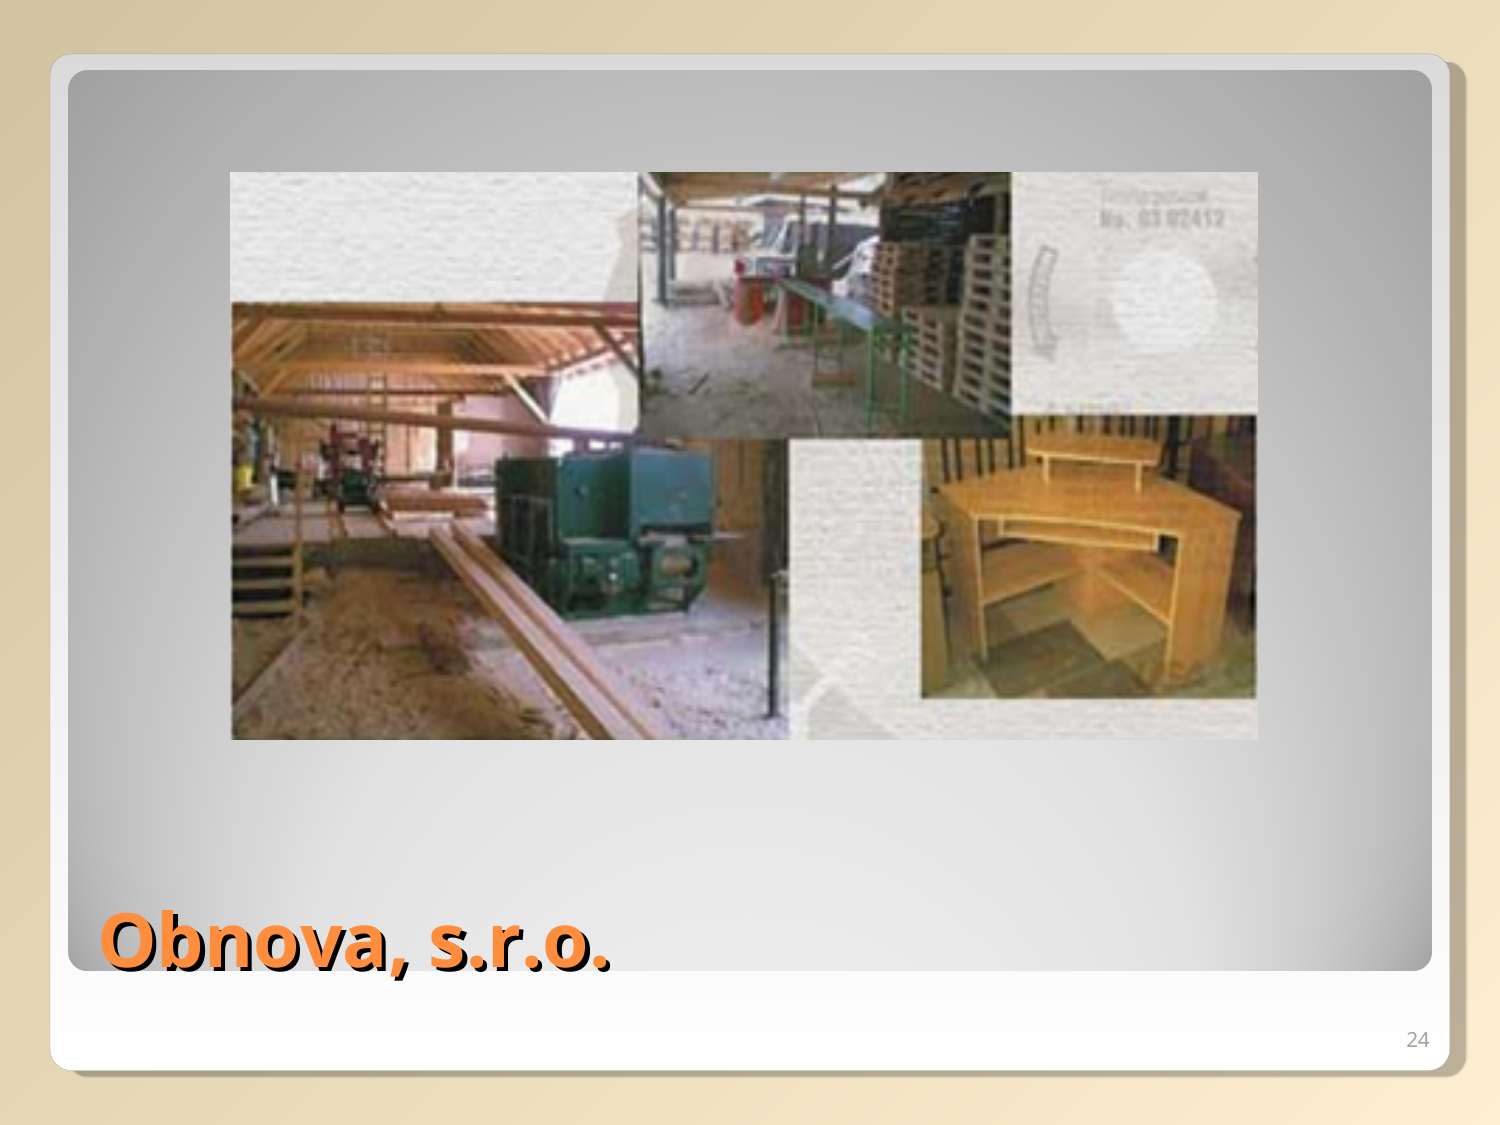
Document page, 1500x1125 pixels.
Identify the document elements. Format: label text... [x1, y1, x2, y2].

text_box <number> [1369, 1002, 1445, 1063]
text_box [230, 172, 1258, 740]
picture [67, 69, 1433, 972]
title Obnova, s.r.o. [82, 817, 1426, 991]
